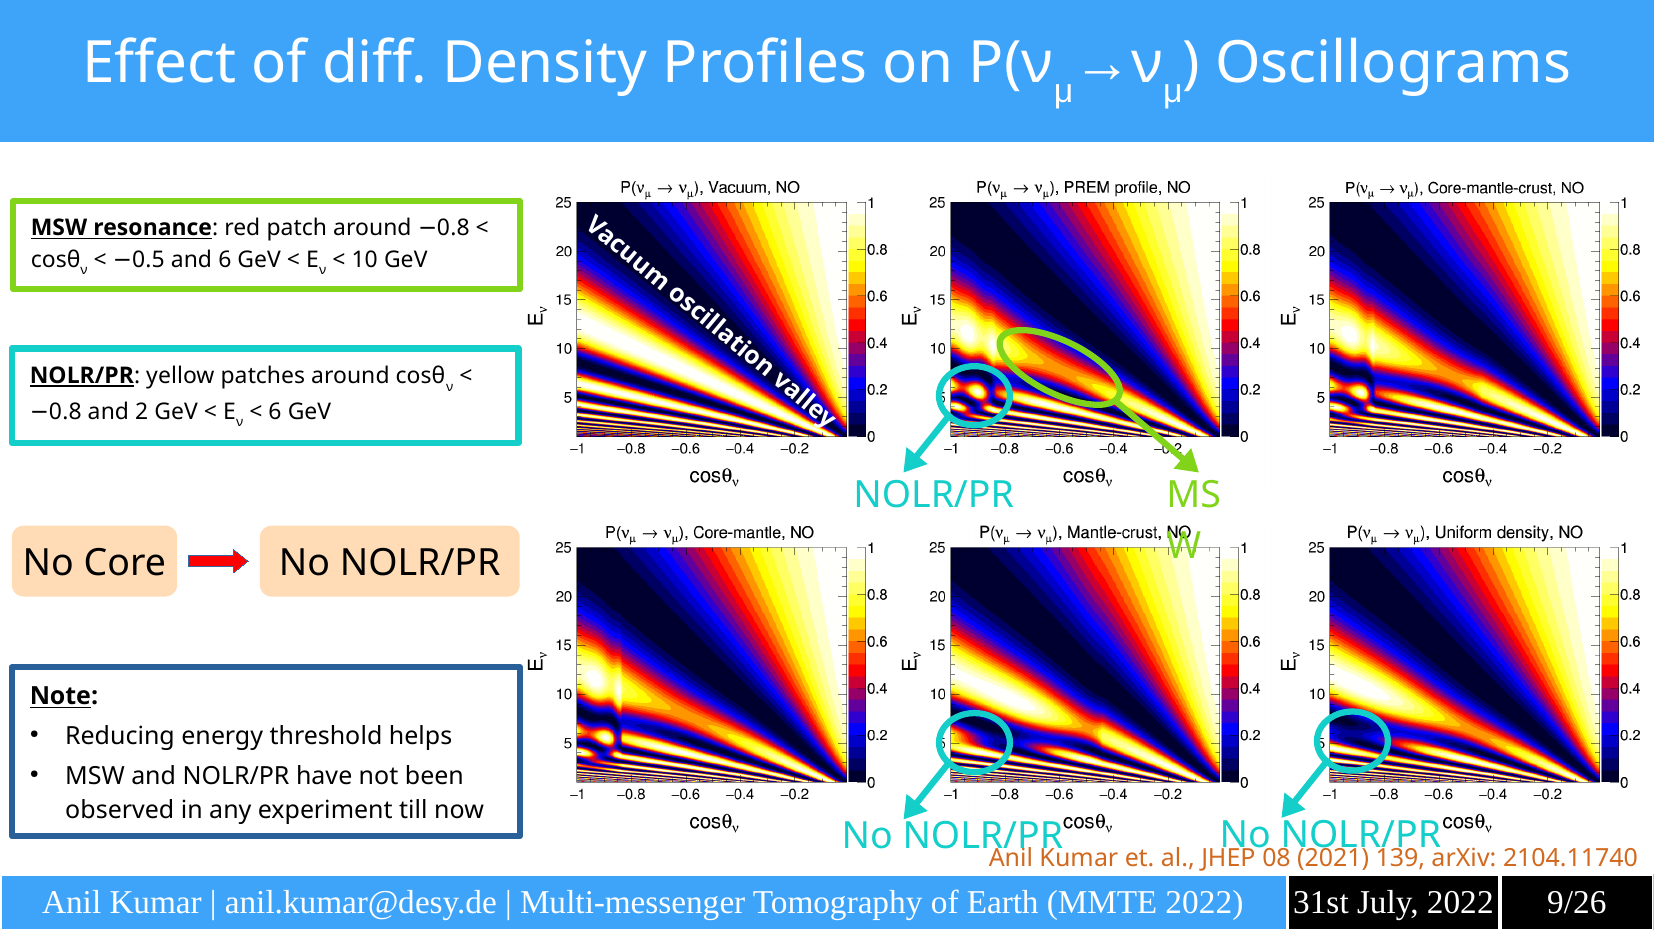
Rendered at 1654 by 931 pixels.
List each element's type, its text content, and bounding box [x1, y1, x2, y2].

text_box Note: Reducing energy threshold helps MSW and NOLR/PR have not been observed in any experiment till now [11, 667, 520, 833]
picture [943, 717, 1006, 768]
text_box No Core [11, 525, 178, 597]
text_box Vacuum oscillation valley [564, 191, 844, 436]
picture [1321, 715, 1384, 767]
picture [524, 177, 1272, 493]
picture [1277, 177, 1652, 493]
text_box Anil Kumar et. al., JHEP 08 (2021) 139, arXiv: 2104.11740 [0, 832, 1654, 881]
text_box NOLR/PR [838, 460, 1069, 526]
picture [943, 370, 1006, 422]
picture [1277, 522, 1652, 832]
text_box [188, 549, 249, 573]
picture [524, 522, 1272, 832]
text_box No NOLR/PR [1204, 800, 1465, 865]
text_box MSW [1151, 460, 1269, 526]
text_box MSW resonance: red patch around −0.8 < cosθν < −0.5 and 6 GeV < Eν < 10 GeV [12, 200, 520, 288]
title Effect of diff. Density Profiles on P(νμ→νμ) Oscillograms [0, 0, 1654, 130]
picture [1003, 334, 1116, 401]
text_box NOLR/PR: yellow patches around cosθν < −0.8 and 2 GeV < Eν < 6 GeV [11, 348, 519, 443]
text_box No NOLR/PR [826, 801, 1087, 867]
text_box No NOLR/PR [259, 525, 520, 597]
